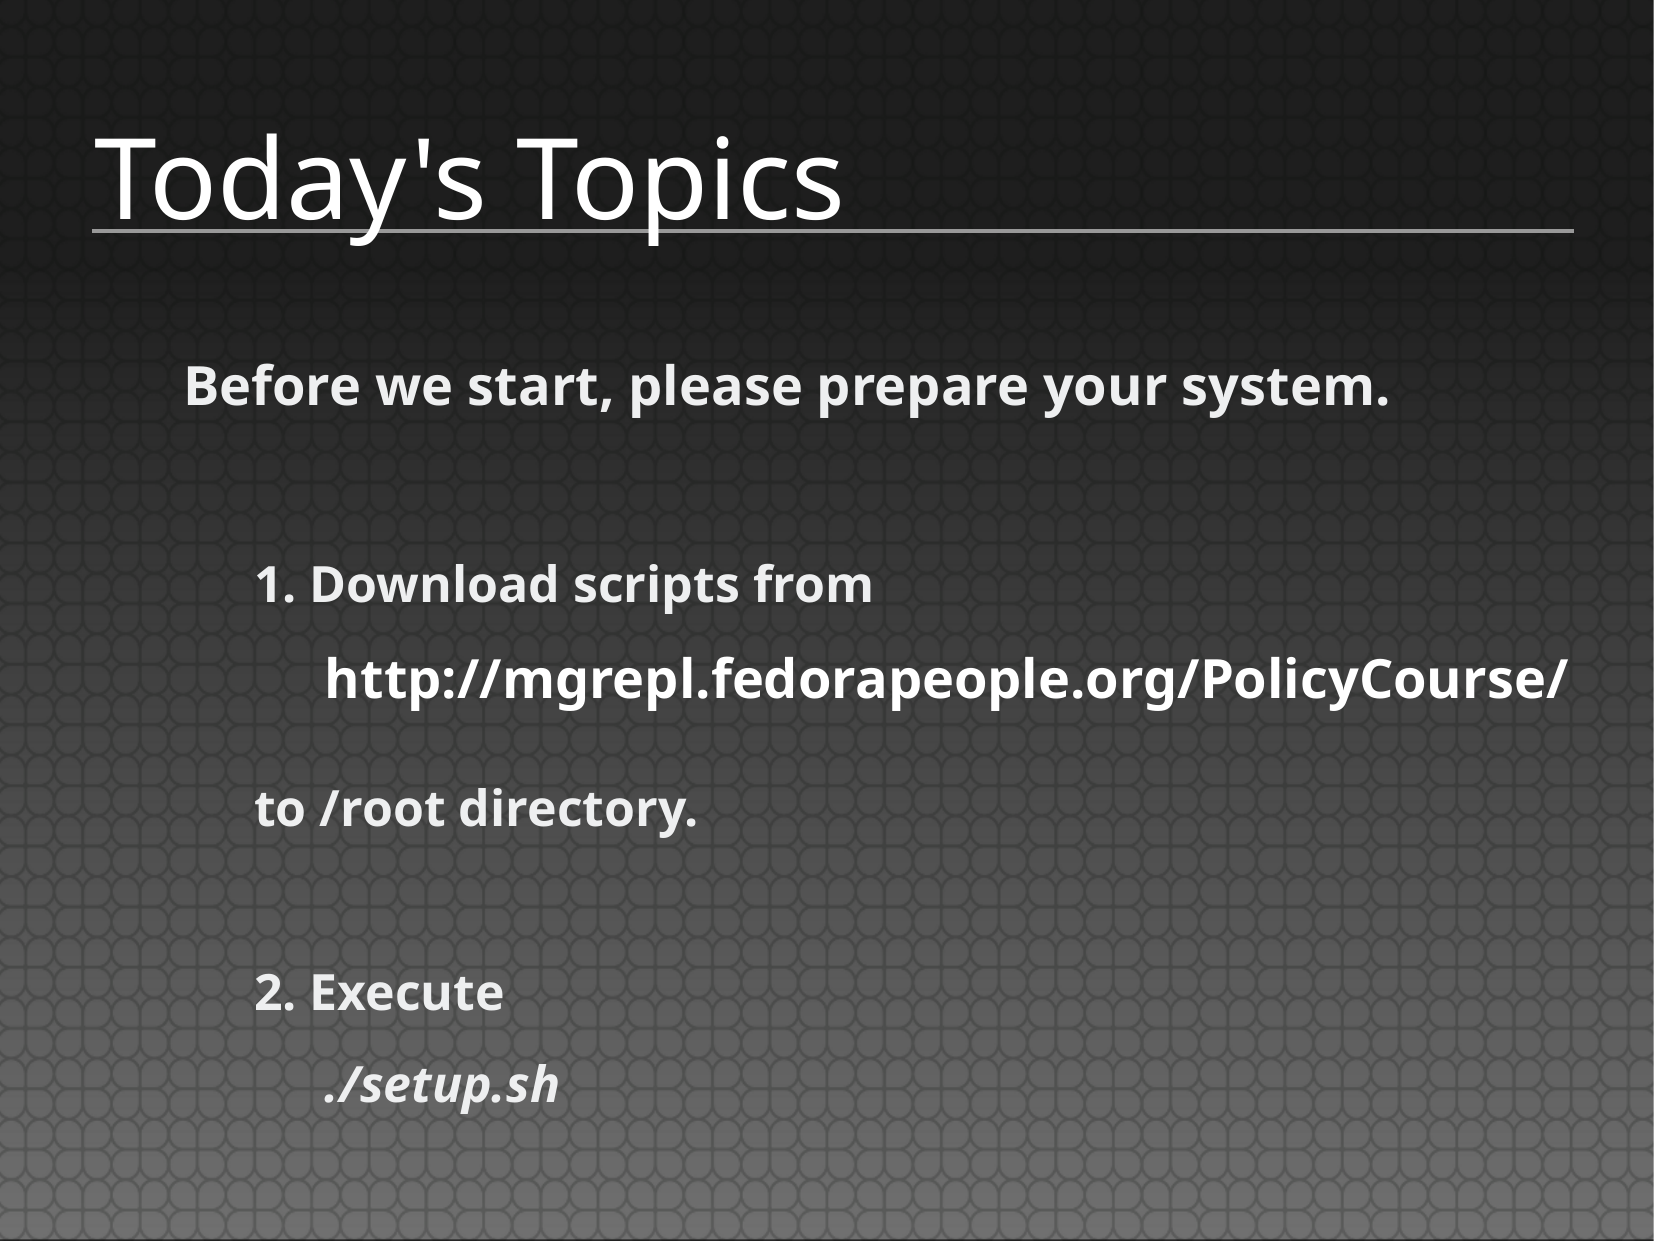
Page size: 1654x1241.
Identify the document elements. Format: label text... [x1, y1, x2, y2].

title Today's Topics [94, 100, 1426, 251]
list Before we start, please prepare your system. 1. Download scripts from http://mgrepl.fedorapeople.org/PolicyCourse/ to /root directory. 2. Execute ./setup.sh [112, 227, 1591, 1241]
picture [0, 0, 1654, 1241]
